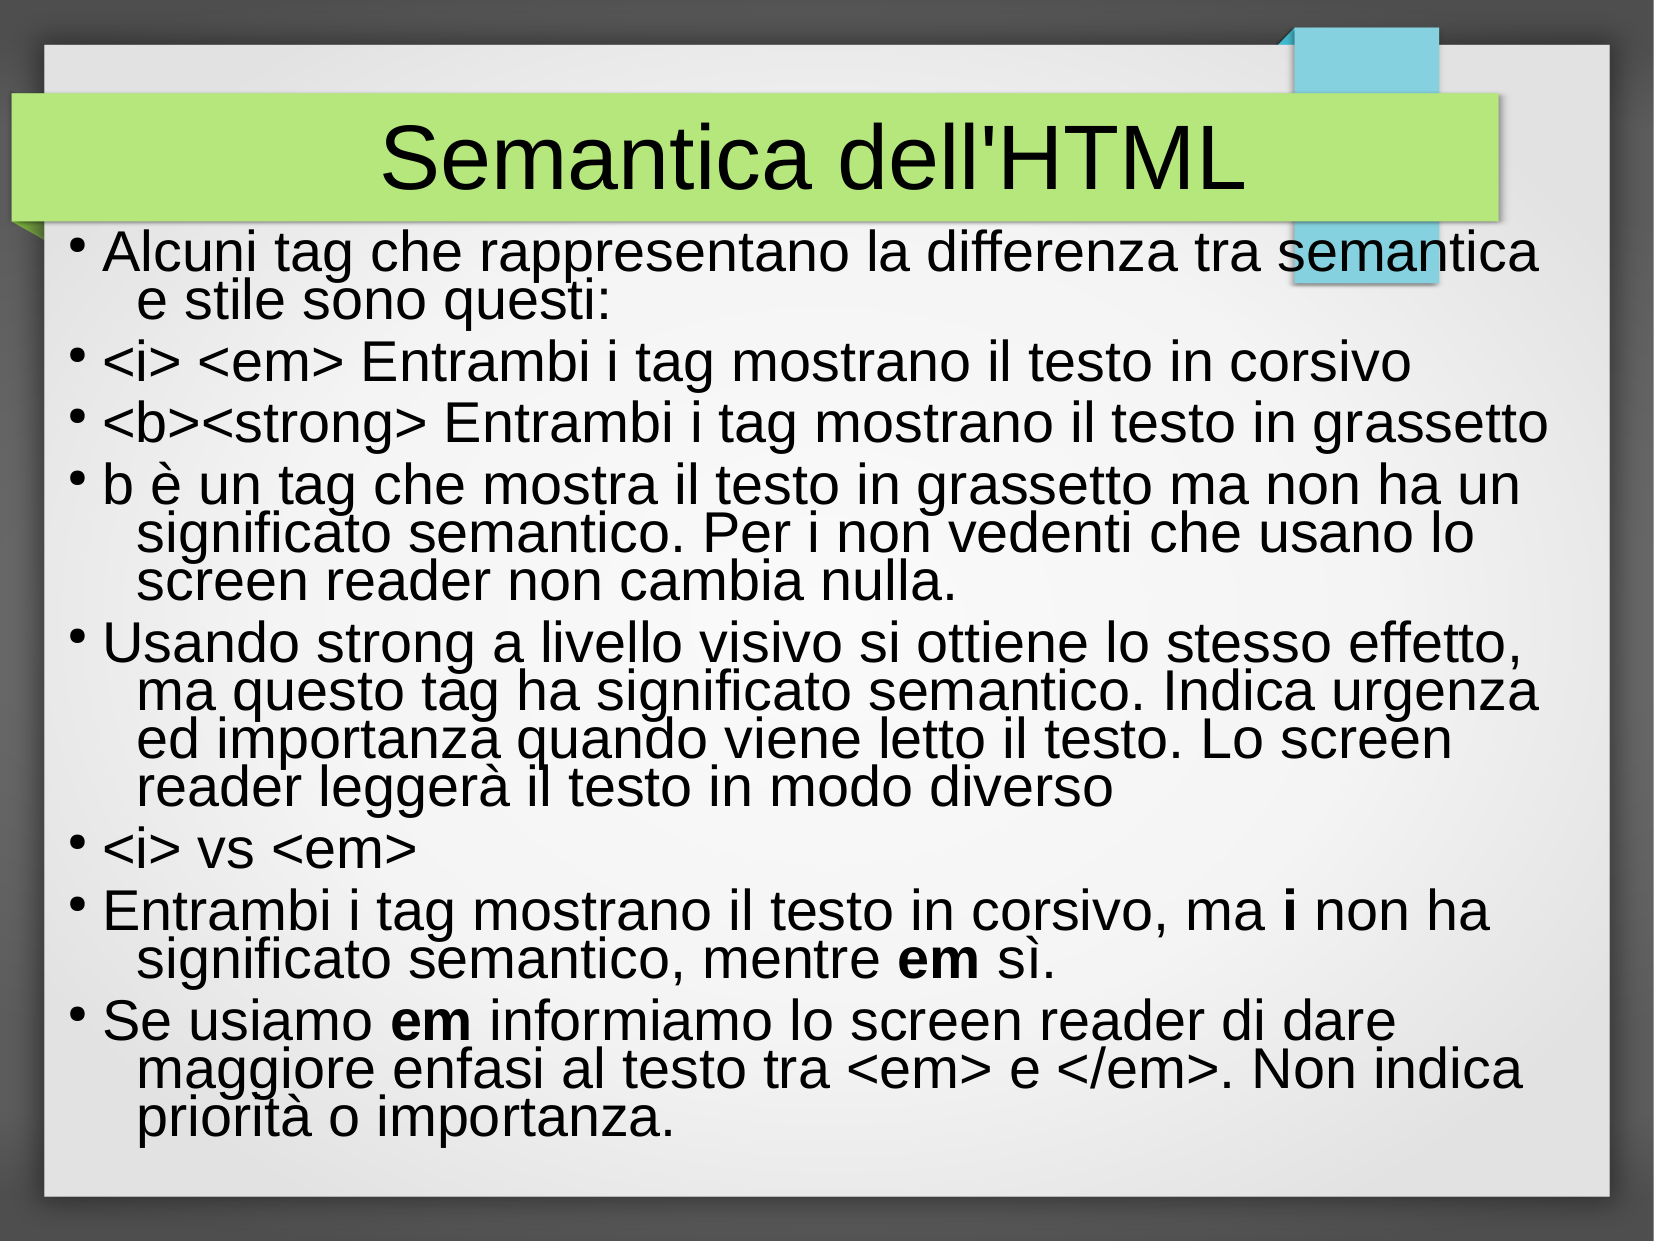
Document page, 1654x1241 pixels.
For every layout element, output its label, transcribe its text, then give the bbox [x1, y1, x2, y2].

picture [0, 0, 1654, 1241]
title Semantica dell'HTML [82, 49, 1571, 232]
list Alcuni tag che rappresentano la differenza tra semantica e stile sono questi: <i> <em> Entrambi i tag mostrano il testo in corsivo <b><strong> Entrambi i tag mostrano il testo in grassetto b è un tag che mostra il testo in grassetto ma non ha un significato semantico. Per i non vedenti che usano lo screen reader non cambia nulla. Usando strong a livello visivo si ottiene lo stesso effetto, ma questo tag ha significato semantico. Indica urgenza ed importanza quando viene letto il testo. Lo screen reader leggerà il testo in modo diverso <i> vs <em> Entrambi i tag mostrano il testo in corsivo, ma i non ha significato semantico, mentre em sì. Se usiamo em informiamo lo screen reader di dare maggiore enfasi al testo tra <em> e </em>. Non indica priorità o importanza. [67, 232, 1571, 1182]
